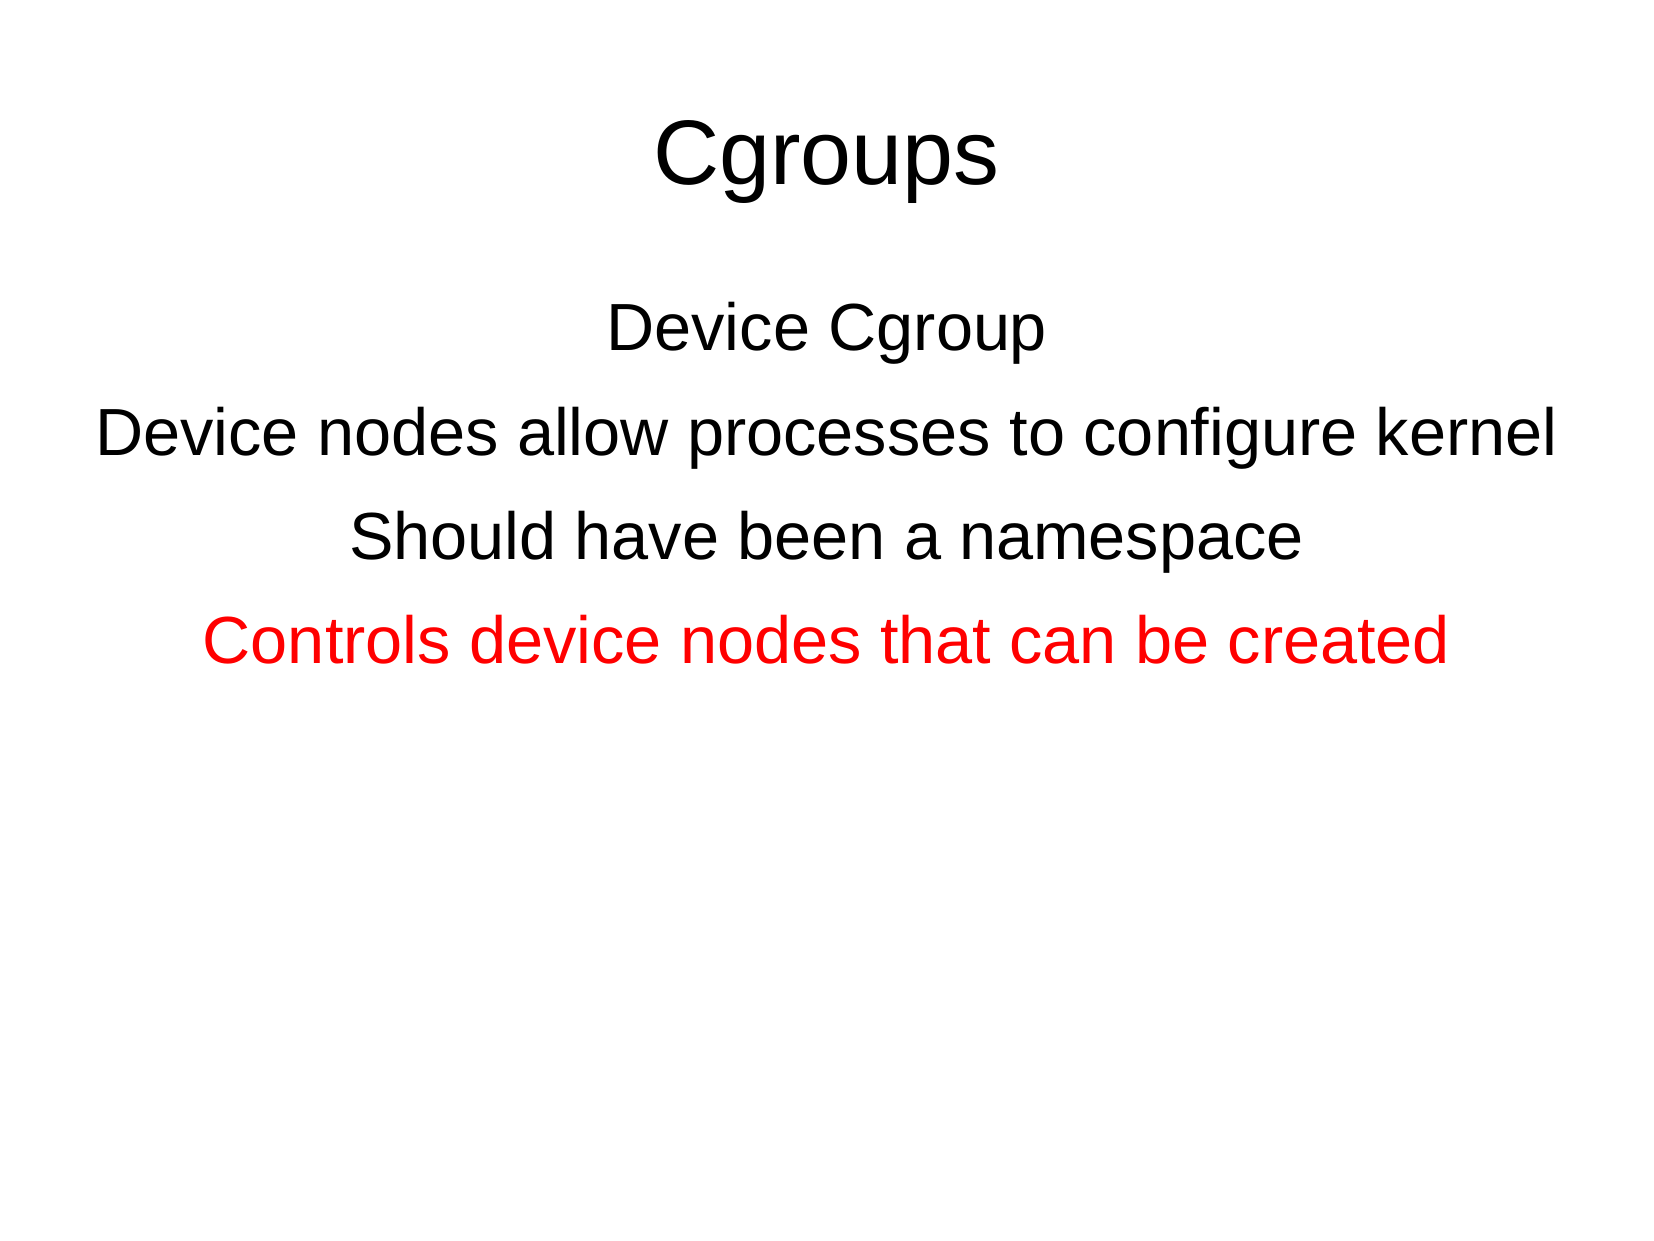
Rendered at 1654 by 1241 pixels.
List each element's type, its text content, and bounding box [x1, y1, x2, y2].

title Cgroups [82, 49, 1571, 257]
list Device Cgroup Device nodes allow processes to configure kernel Should have been a namespace Controls device nodes that can be created [82, 290, 1571, 1010]
